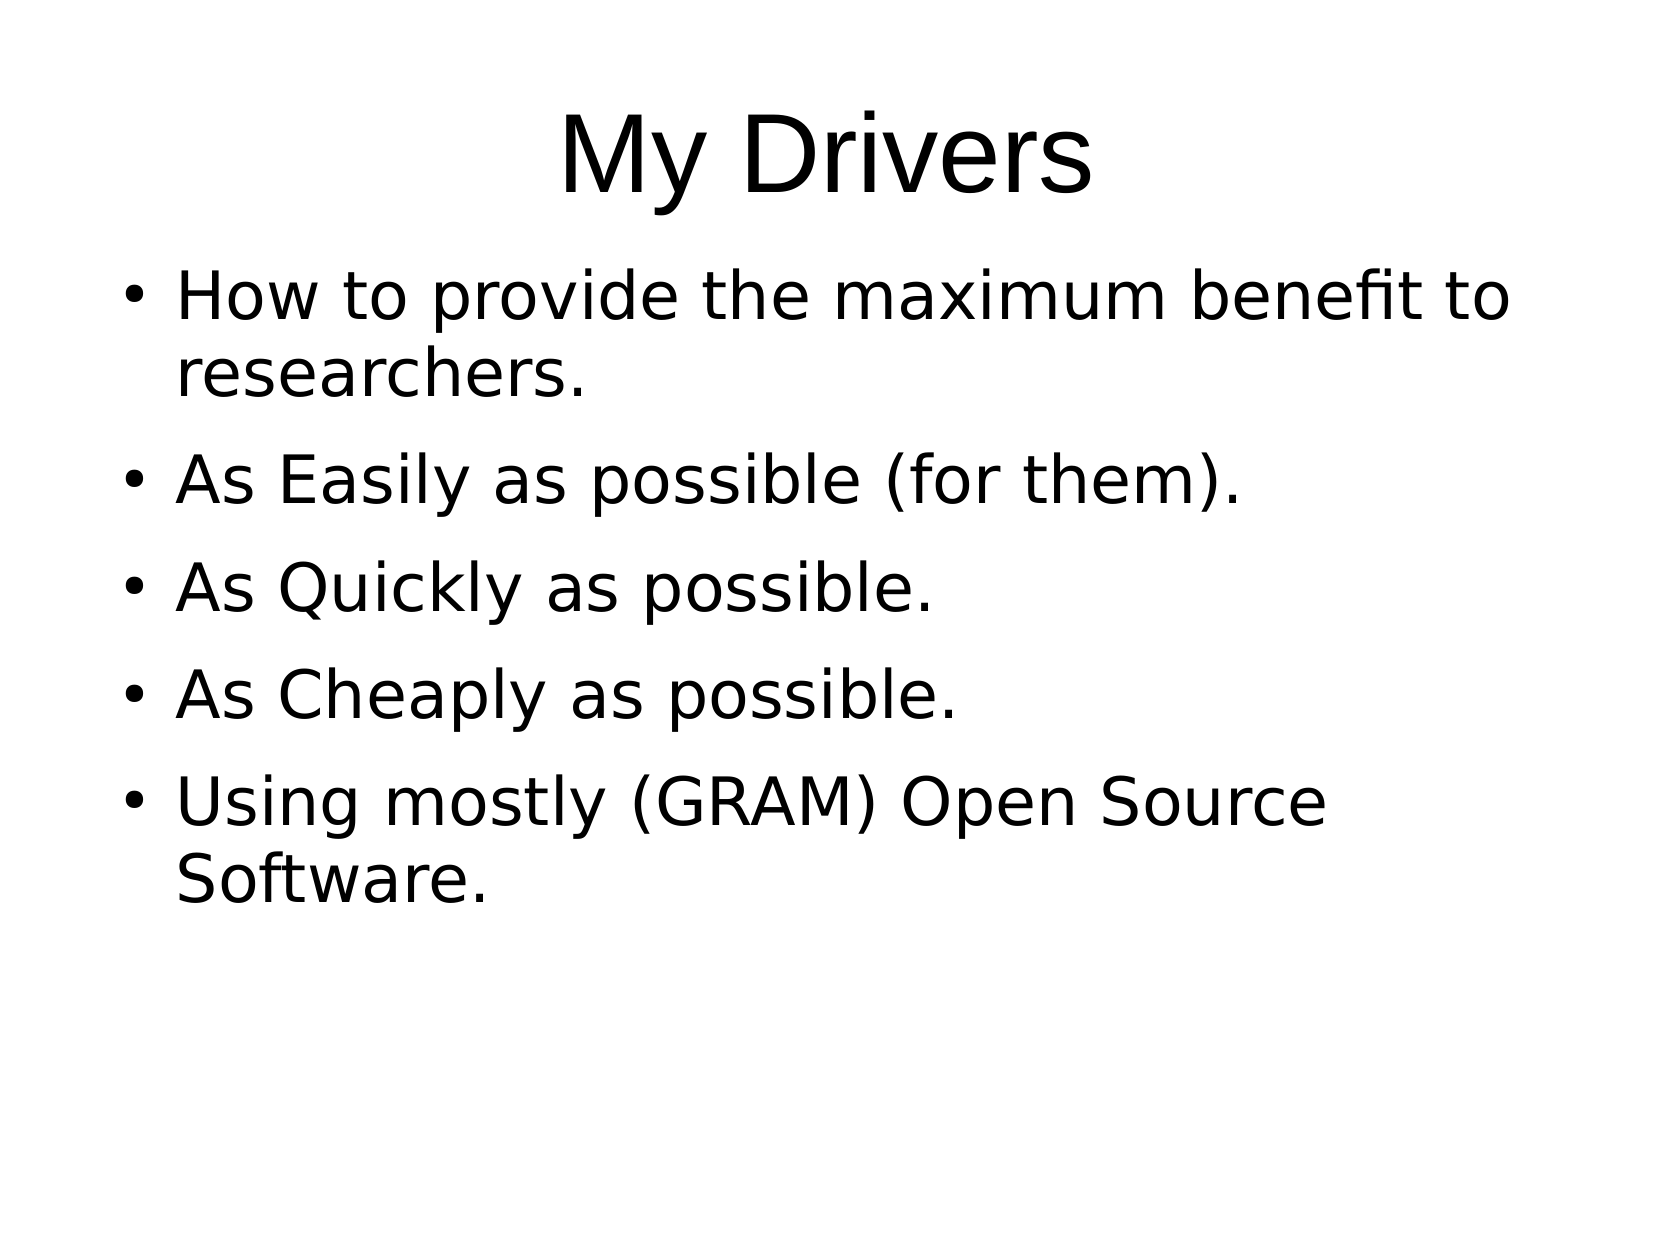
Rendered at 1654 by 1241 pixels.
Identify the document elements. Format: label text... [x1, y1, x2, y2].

title My Drivers [82, 49, 1571, 257]
list How to provide the maximum benefit to researchers. As Easily as possible (for them). As Quickly as possible. As Cheaply as possible. Using mostly (GRAM) Open Source Software. [105, 150, 1639, 1006]
